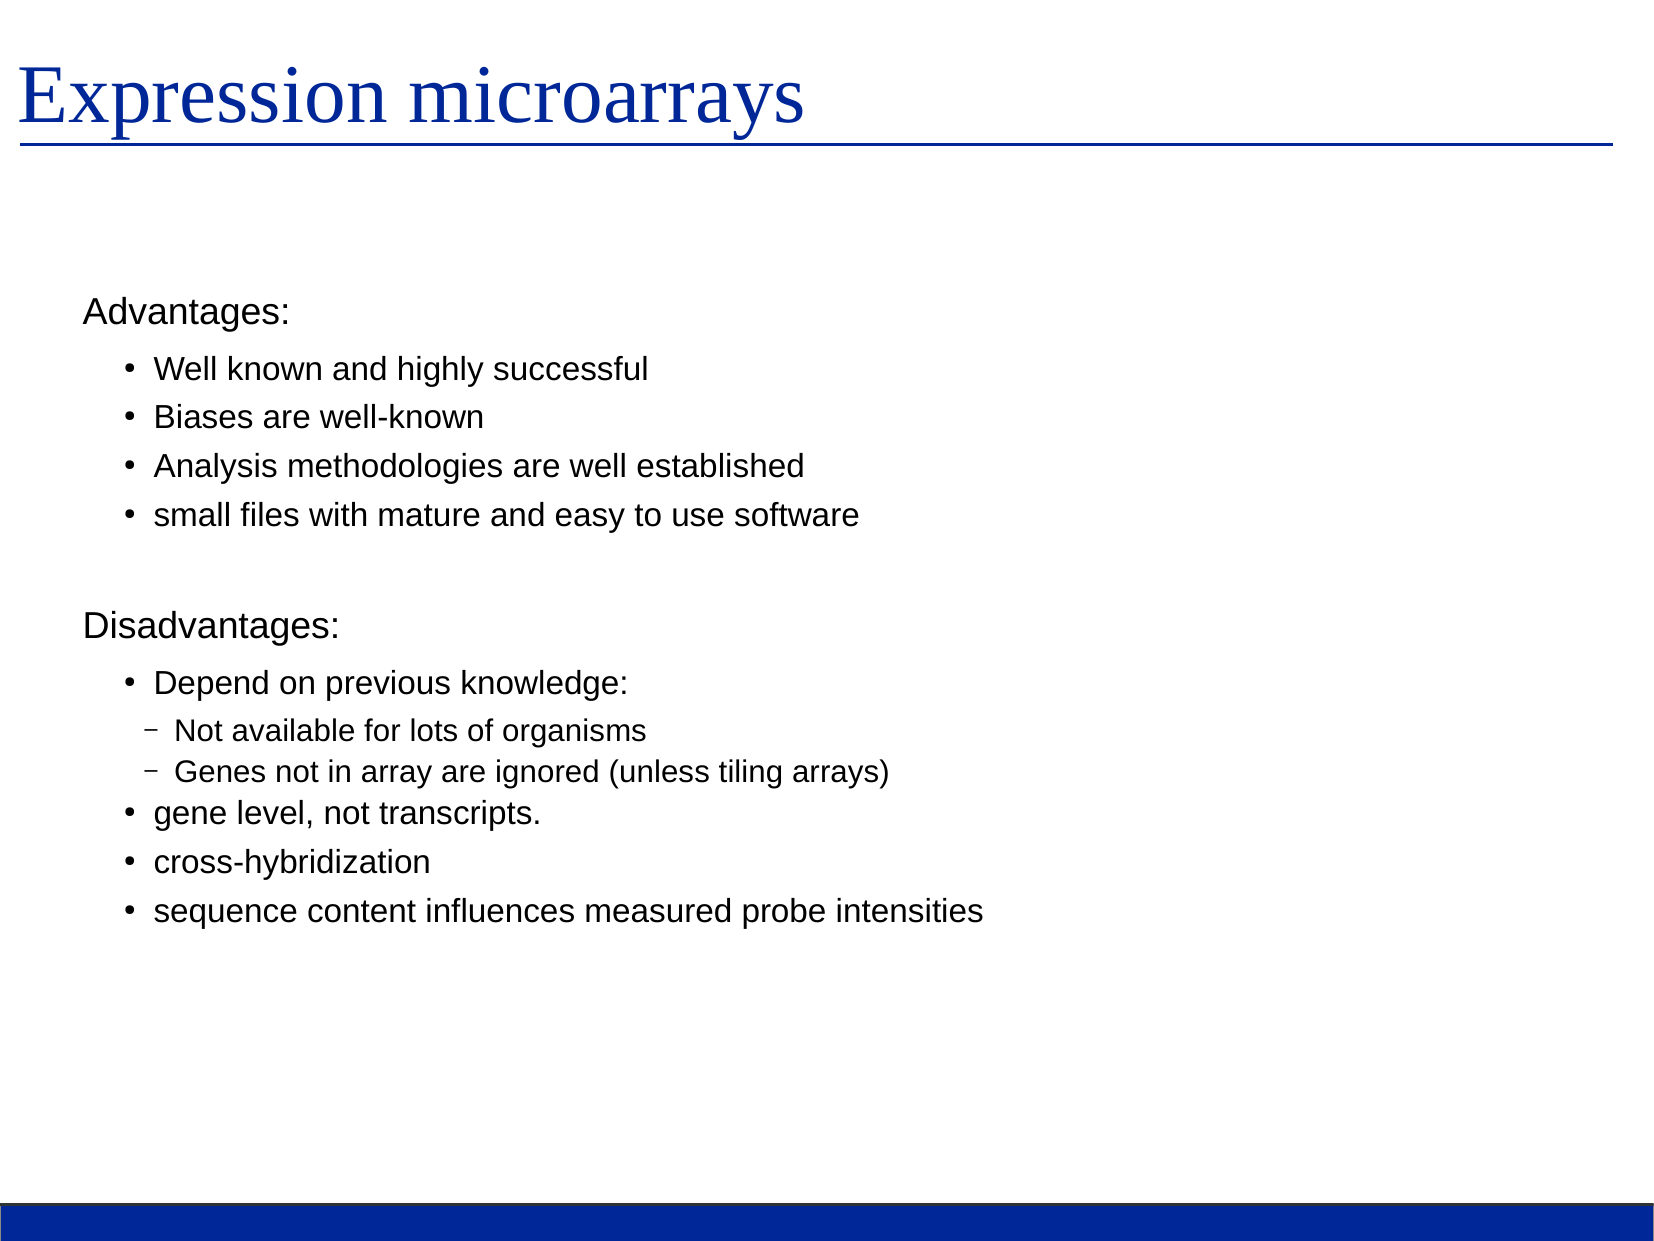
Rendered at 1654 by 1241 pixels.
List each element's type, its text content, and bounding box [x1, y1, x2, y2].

list Advantages: Well known and highly successful Biases are well-known Analysis methodologies are well established small files with mature and easy to use software Disadvantages: Depend on previous knowledge: Not available for lots of organisms Genes not in array are ignored (unless tiling arrays) gene level, not transcripts. cross-hybridization sequence content influences measured probe intensities [82, 290, 1571, 1109]
title Expression microarrays [17, 0, 1589, 198]
